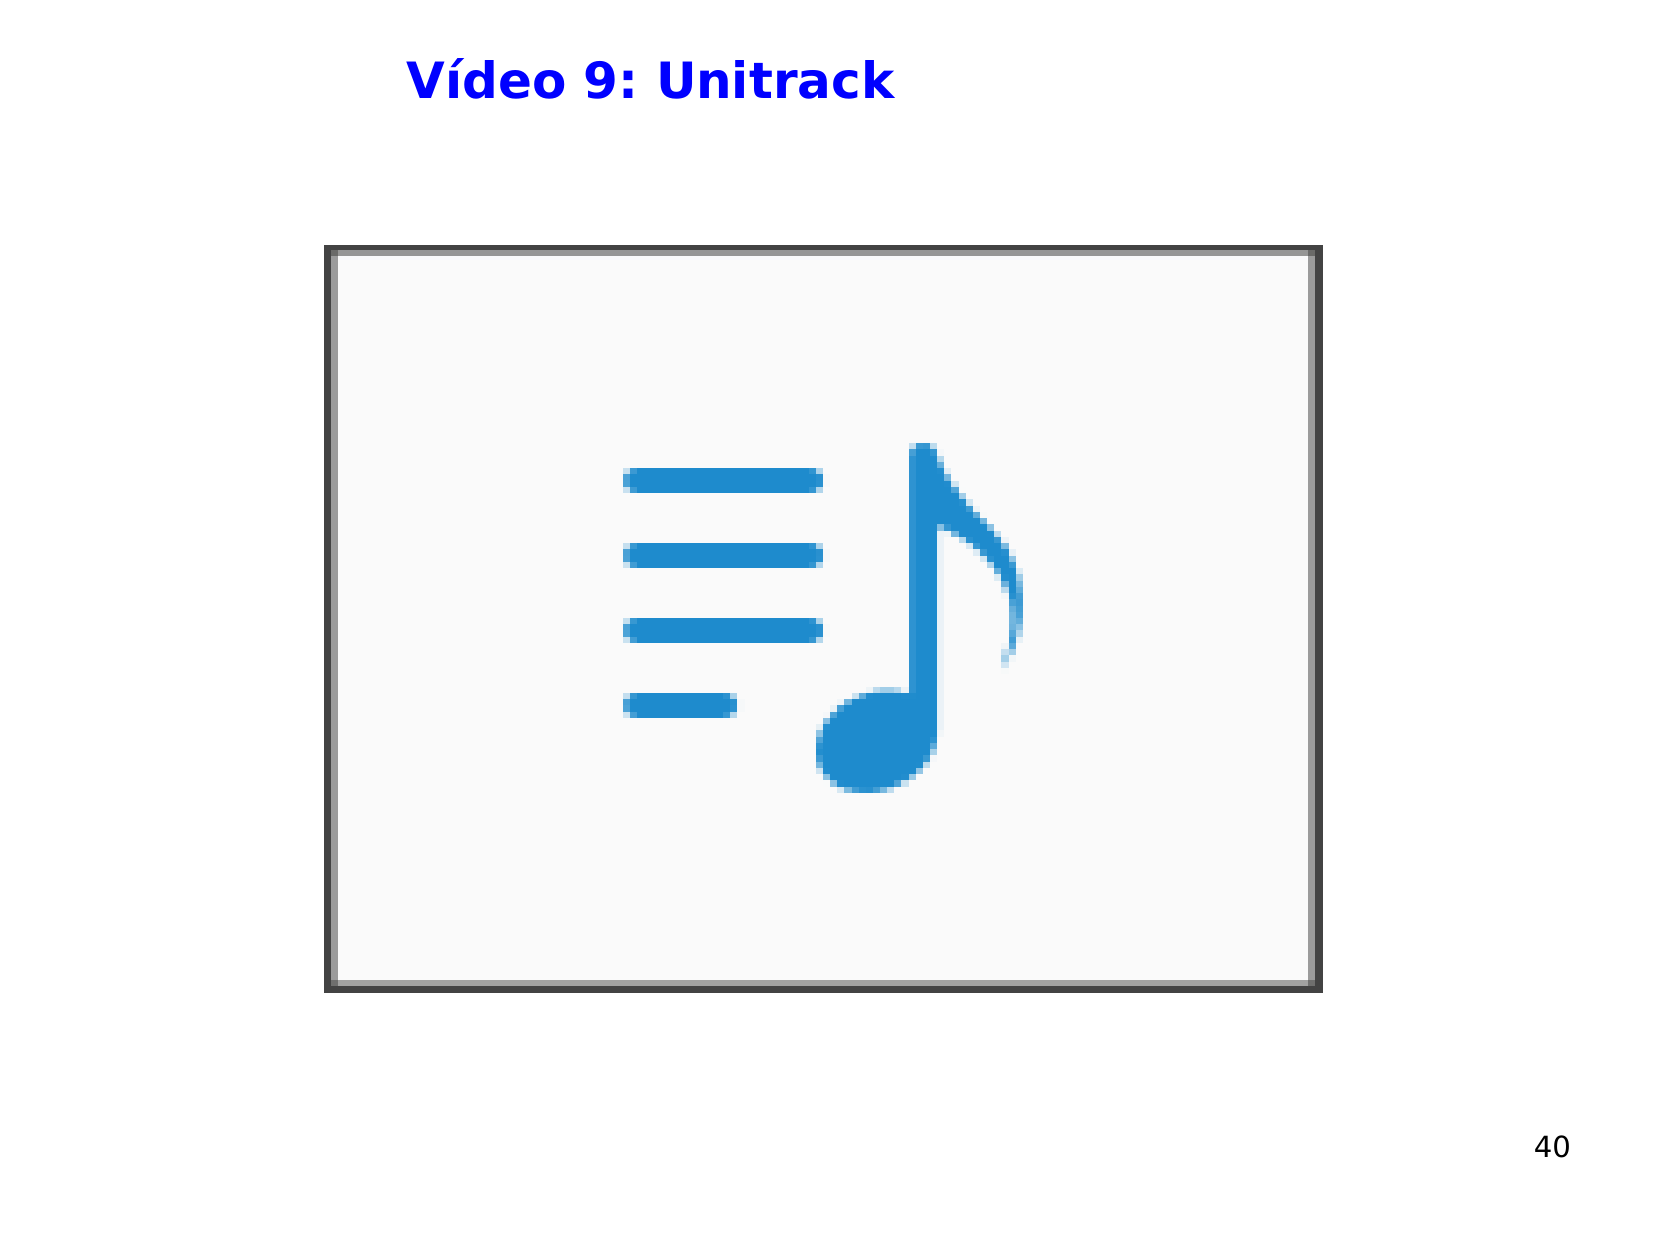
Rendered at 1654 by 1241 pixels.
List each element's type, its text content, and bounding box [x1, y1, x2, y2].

text_box [323, 243, 1324, 994]
text_box Vídeo 9: Unitrack [391, 45, 994, 119]
